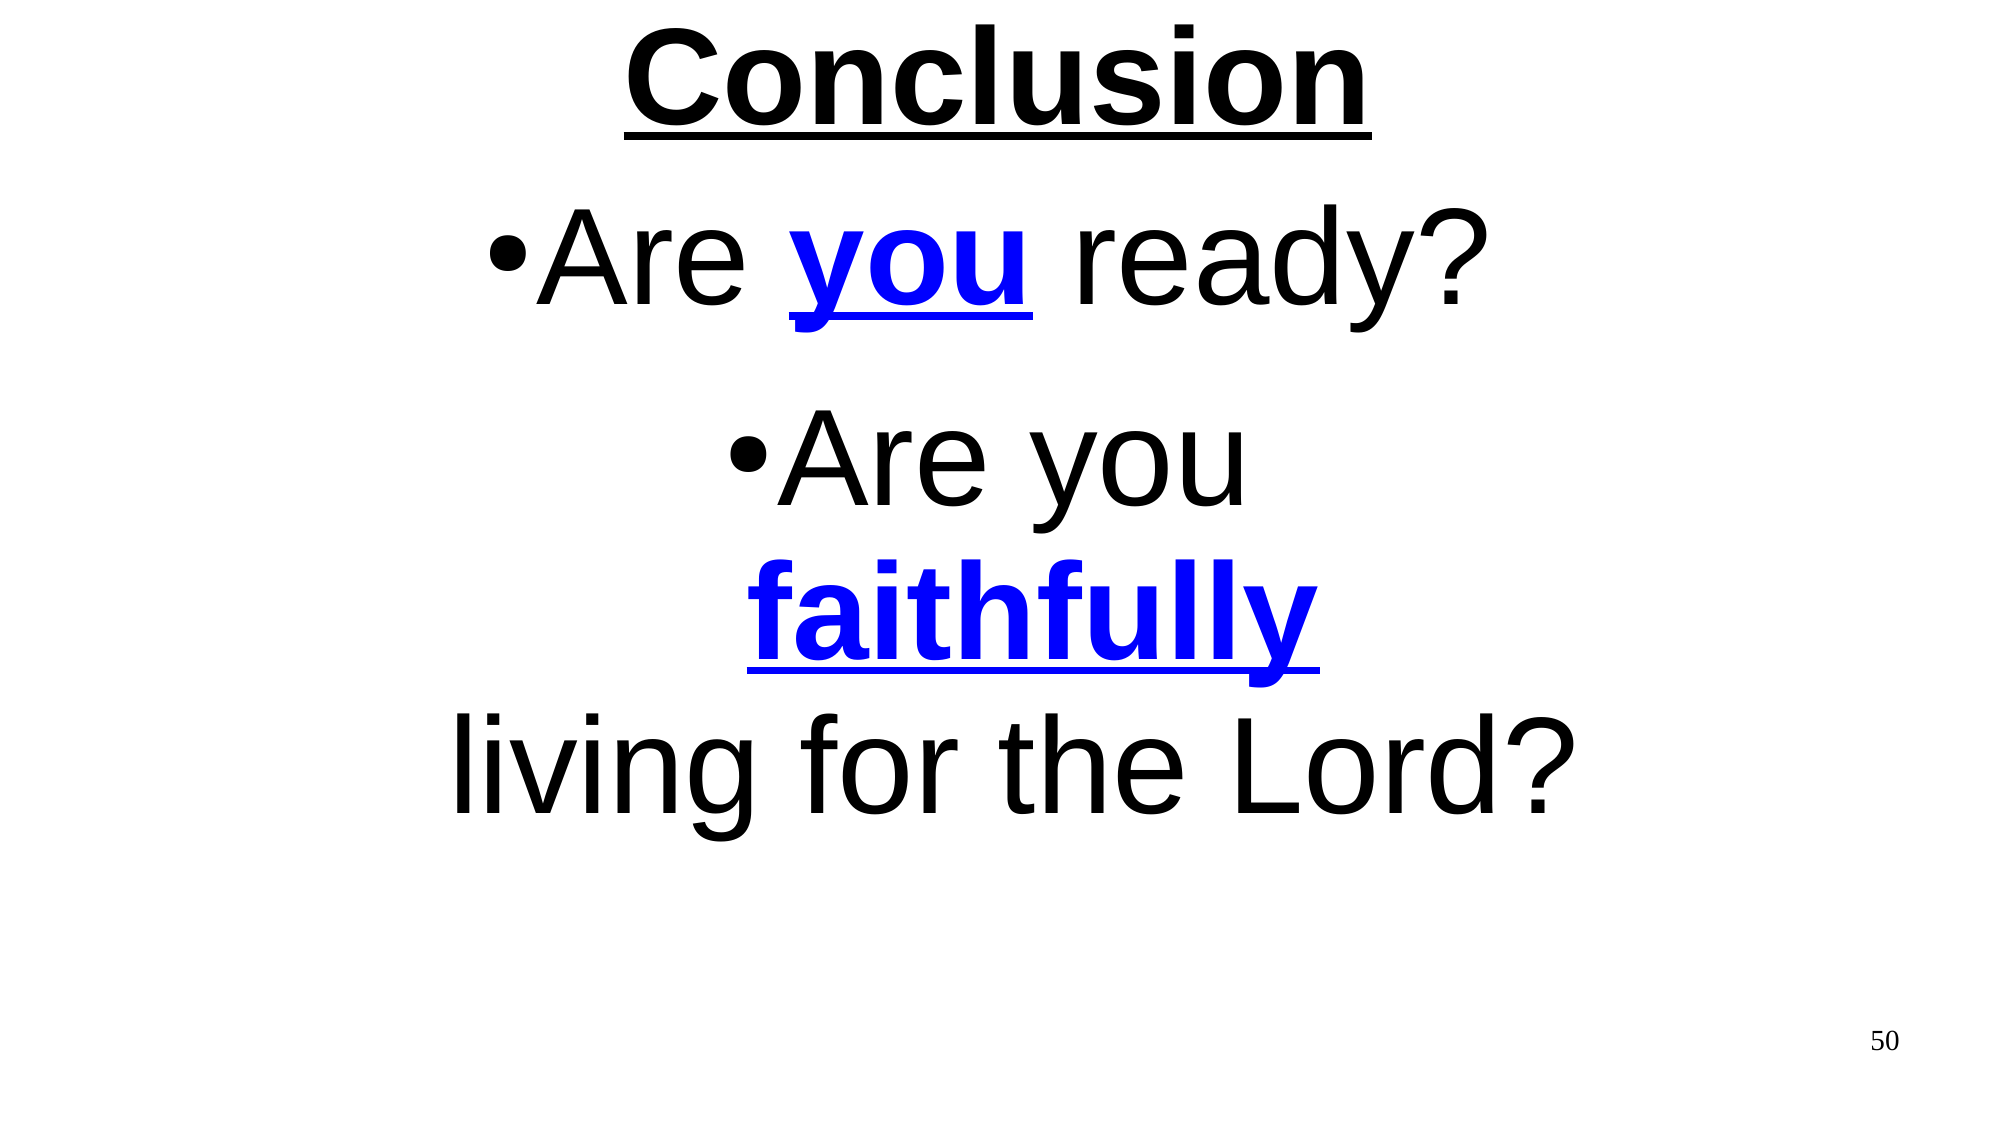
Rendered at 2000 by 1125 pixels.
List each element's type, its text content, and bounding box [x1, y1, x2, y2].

list Conclusion Are you ready? Are you faithfully living for the Lord? [0, 0, 1996, 1123]
